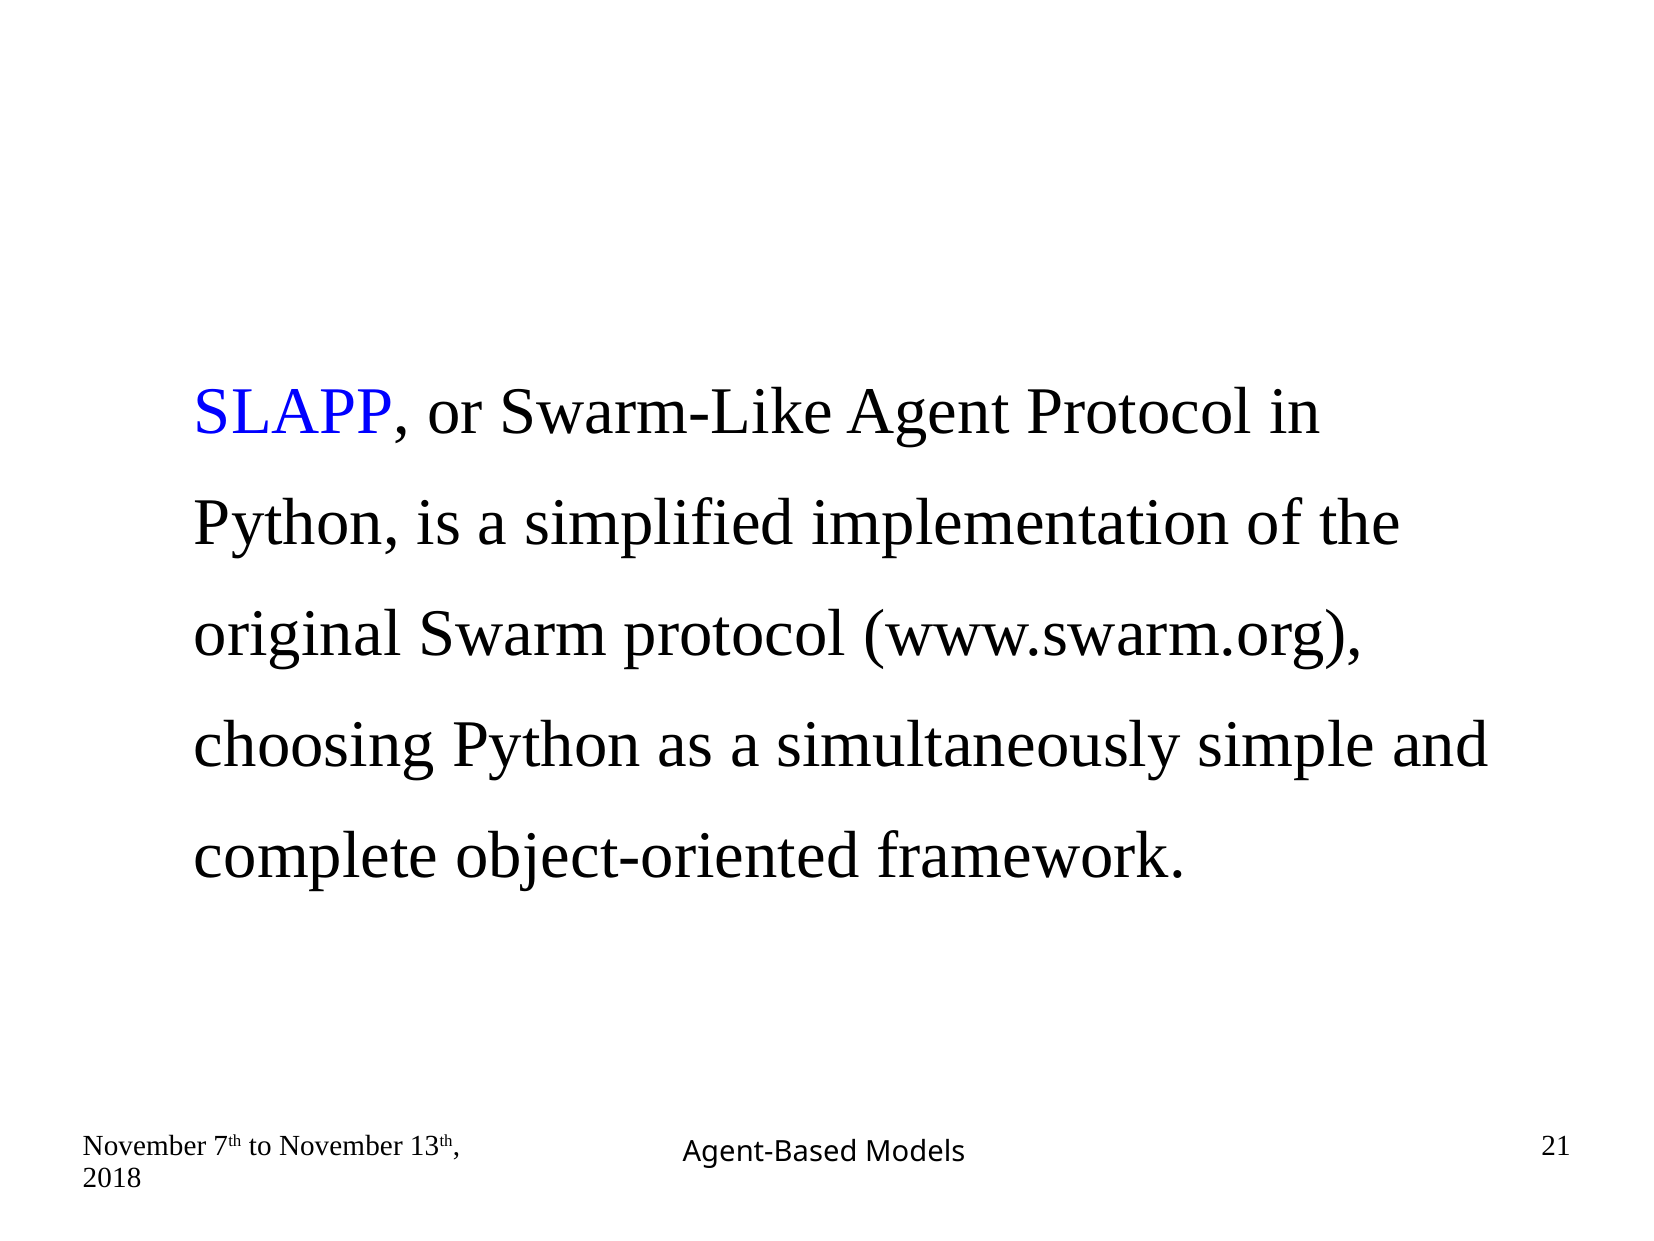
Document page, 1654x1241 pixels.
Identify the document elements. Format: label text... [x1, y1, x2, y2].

text_box SLAPP, or Swarm-Like Agent Protocol in Python, is a simplified implementation of the original Swarm protocol (www.swarm.org), choosing Python as a simultaneously simple and complete object-oriented framework. [179, 329, 1538, 900]
